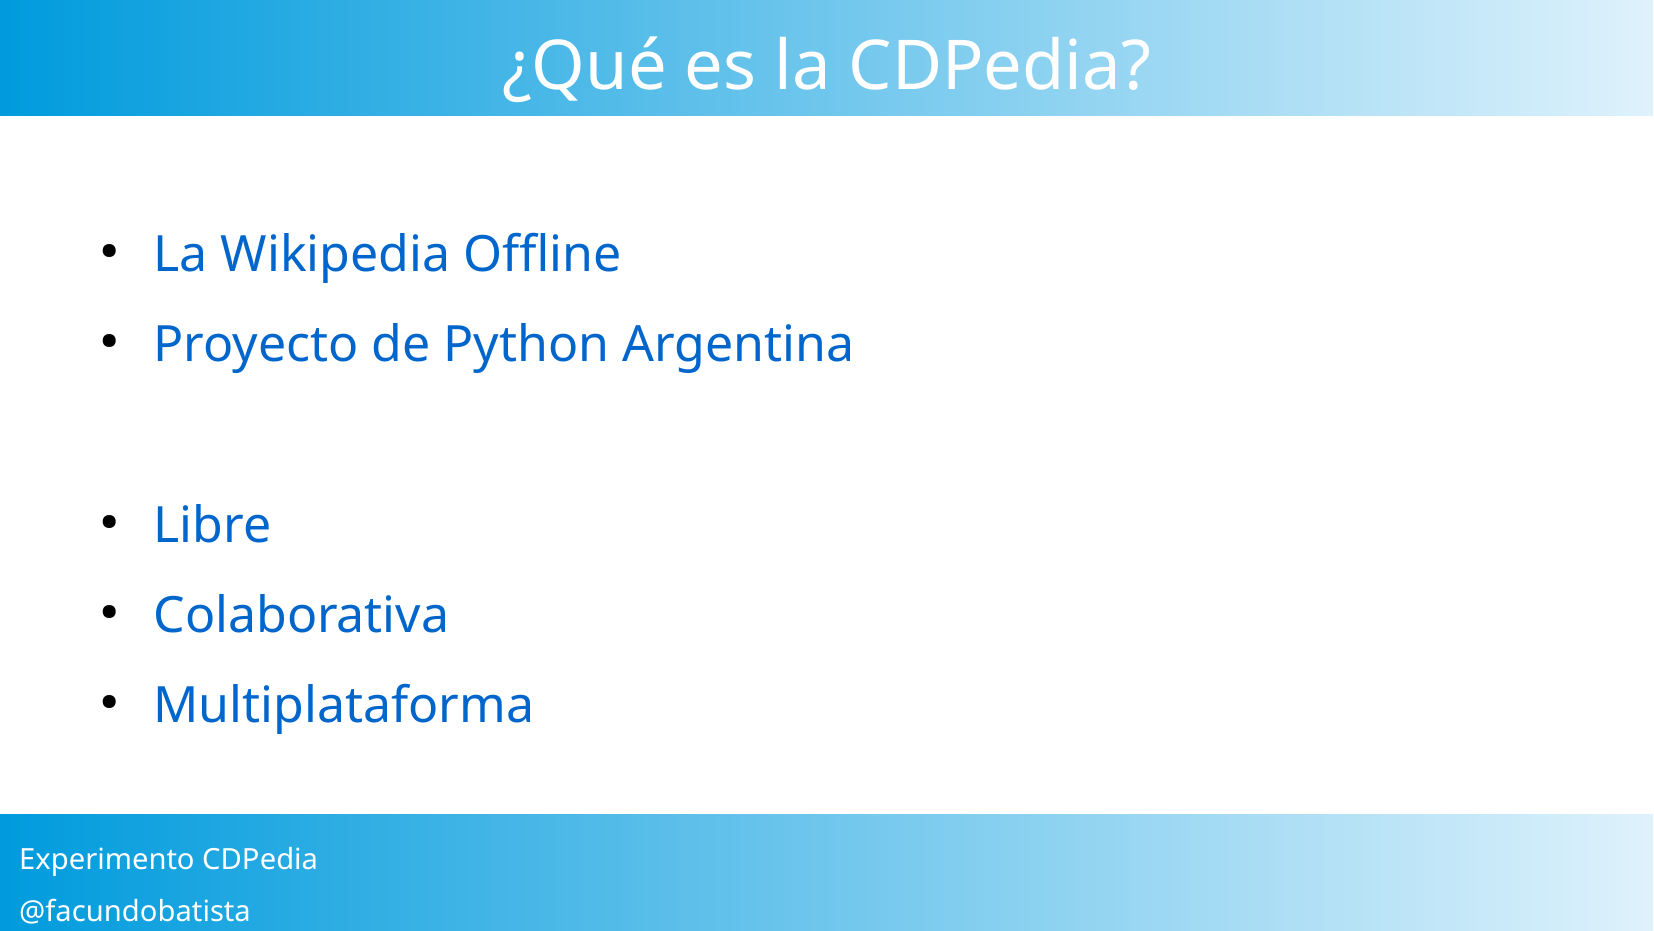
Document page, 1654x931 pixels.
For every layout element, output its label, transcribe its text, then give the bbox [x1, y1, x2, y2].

title ¿Qué es la CDPedia? [82, 23, 1571, 103]
picture [136, 869, 142, 930]
picture [129, 814, 134, 907]
list La Wikipedia Offline Proyecto de Python Argentina Libre Colaborativa Multiplataforma [82, 217, 1571, 758]
